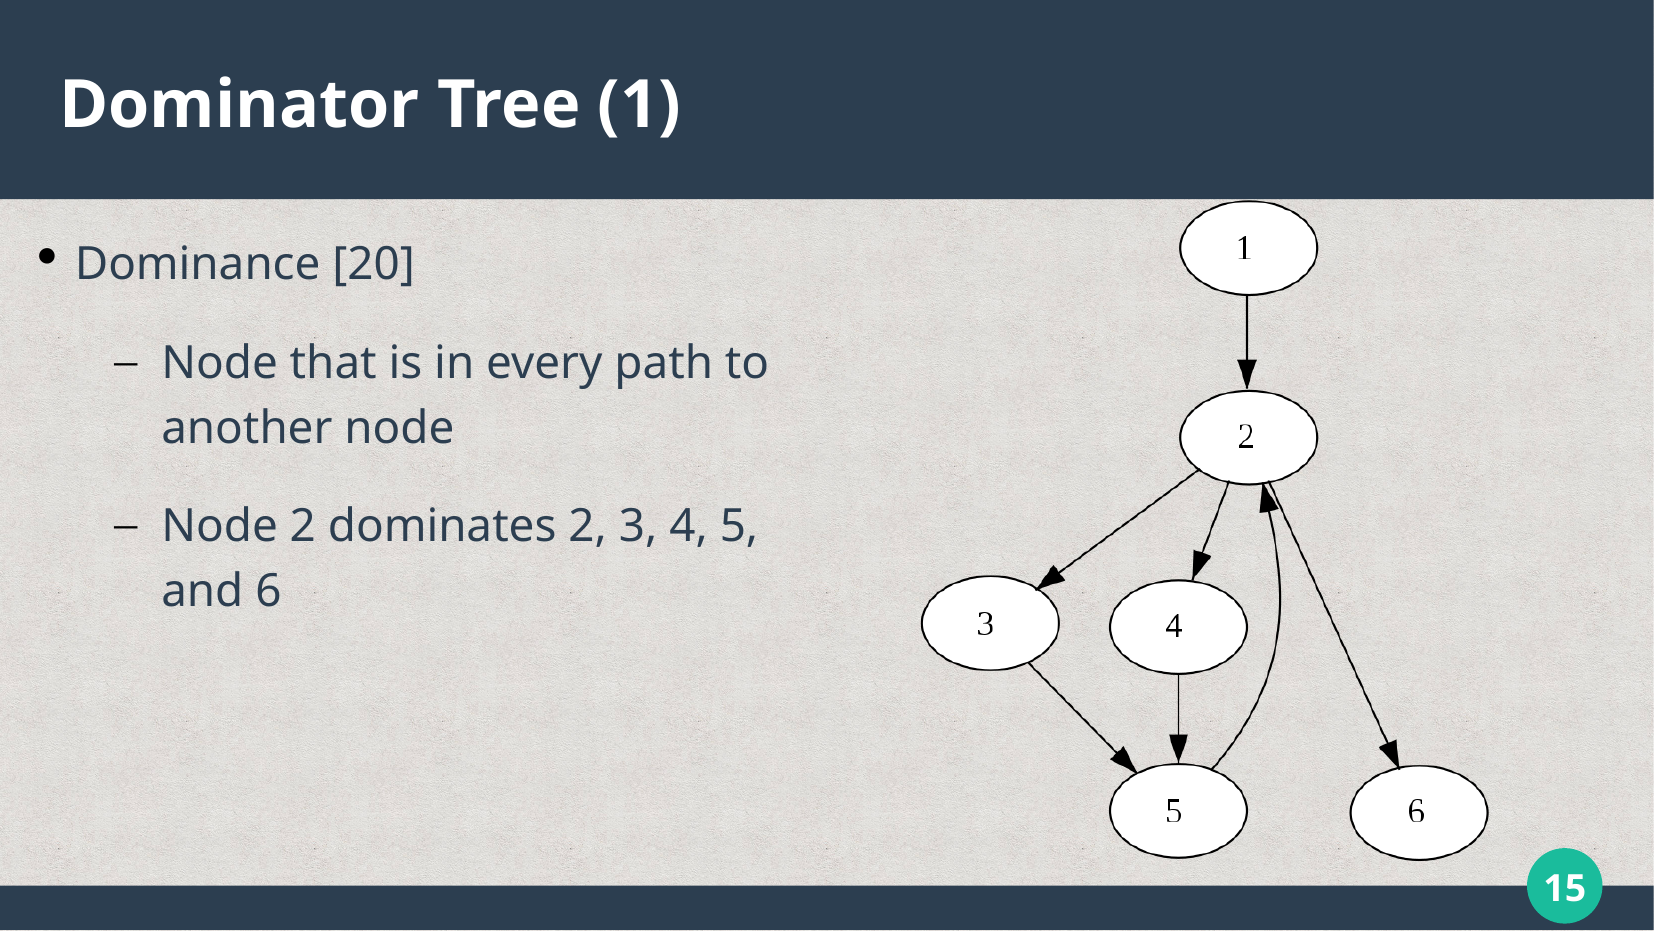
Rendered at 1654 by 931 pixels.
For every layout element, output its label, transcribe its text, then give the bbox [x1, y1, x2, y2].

text_box Dominance [20] Node that is in every path to another node Node 2 dominates 2, 3, 4, 5, and 6 [39, 223, 788, 826]
picture [0, 187, 1654, 885]
title Dominator Tree (1) [59, 36, 1595, 155]
